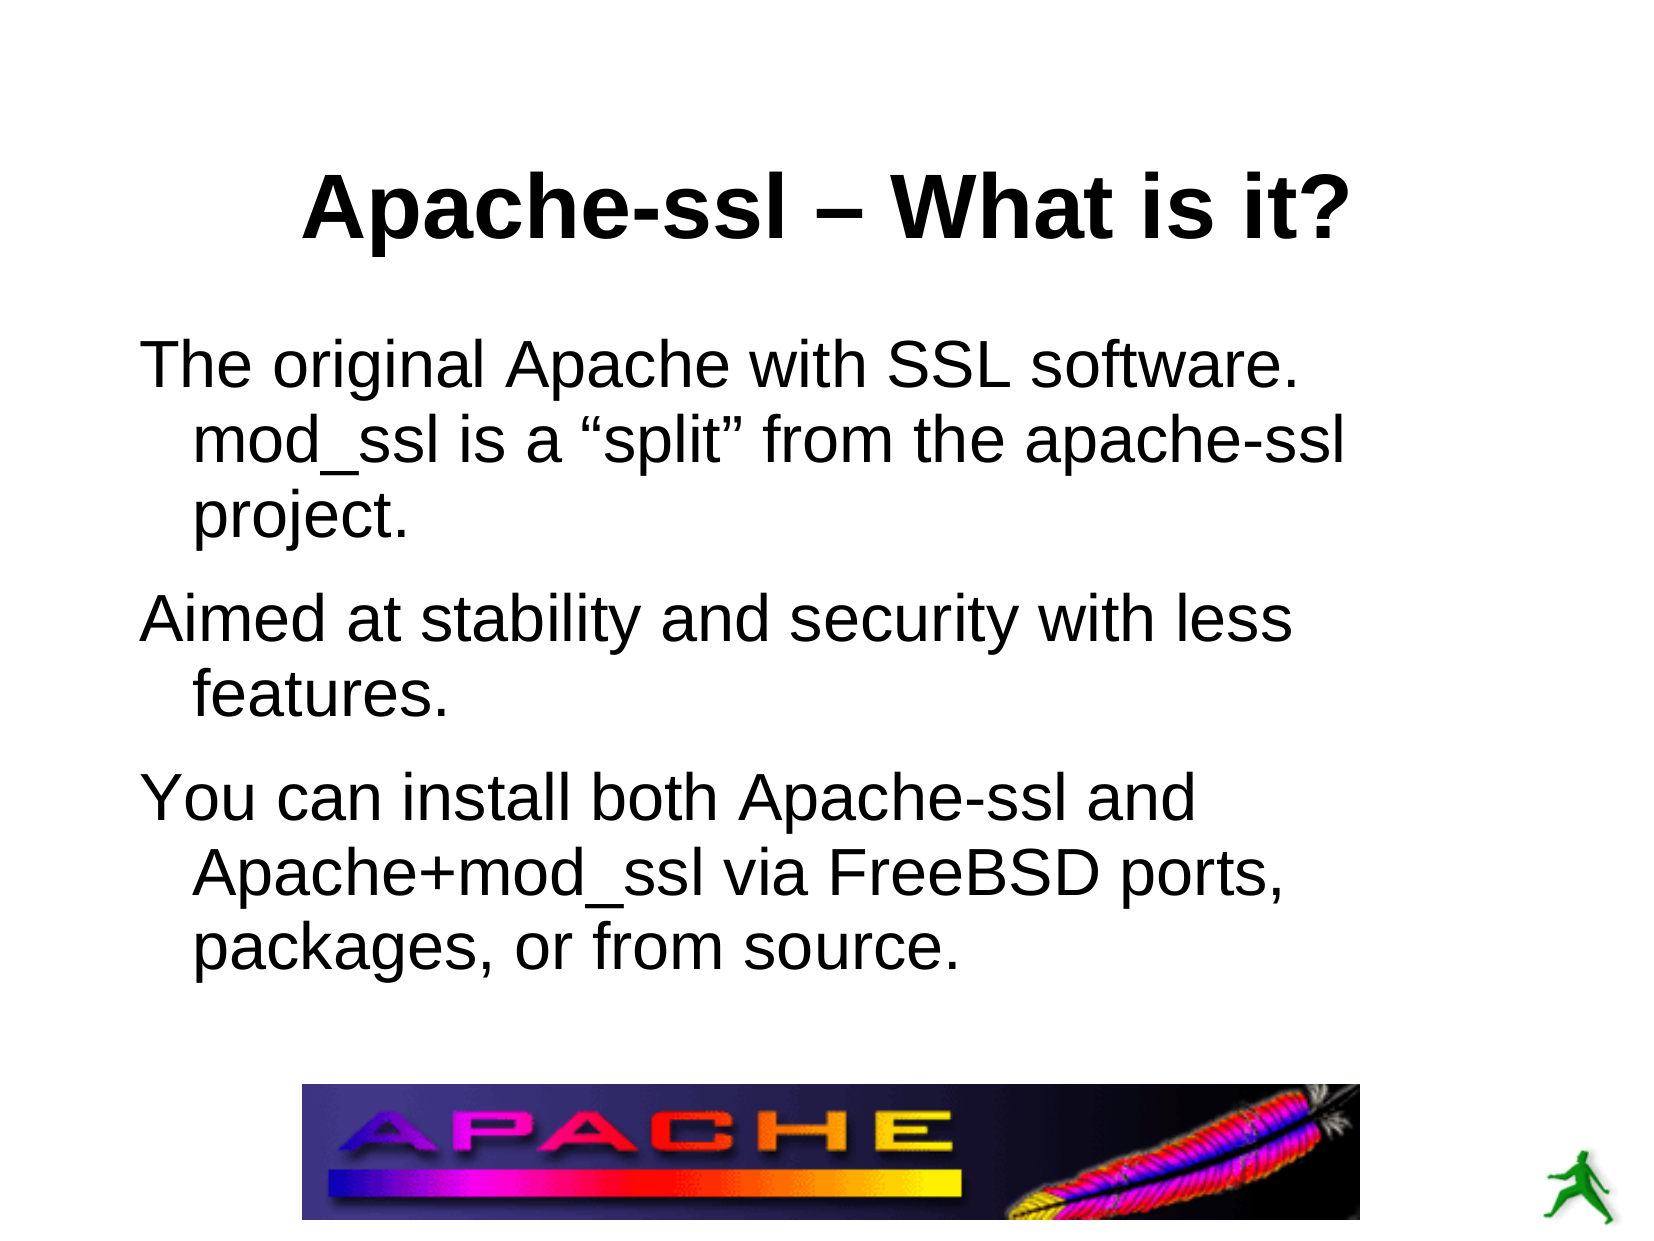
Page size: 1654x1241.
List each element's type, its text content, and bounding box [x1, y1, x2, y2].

picture [1541, 1135, 1634, 1227]
picture [302, 1084, 1360, 1220]
list The original Apache with SSL software. mod_ssl is a “split” from the apache-ssl project. Aimed at stability and security with less features. You can install both Apache-ssl and Apache+mod_ssl via FreeBSD ports, packages, or from source. [121, 327, 1534, 1109]
title Apache-ssl – What is it? [121, 102, 1534, 311]
